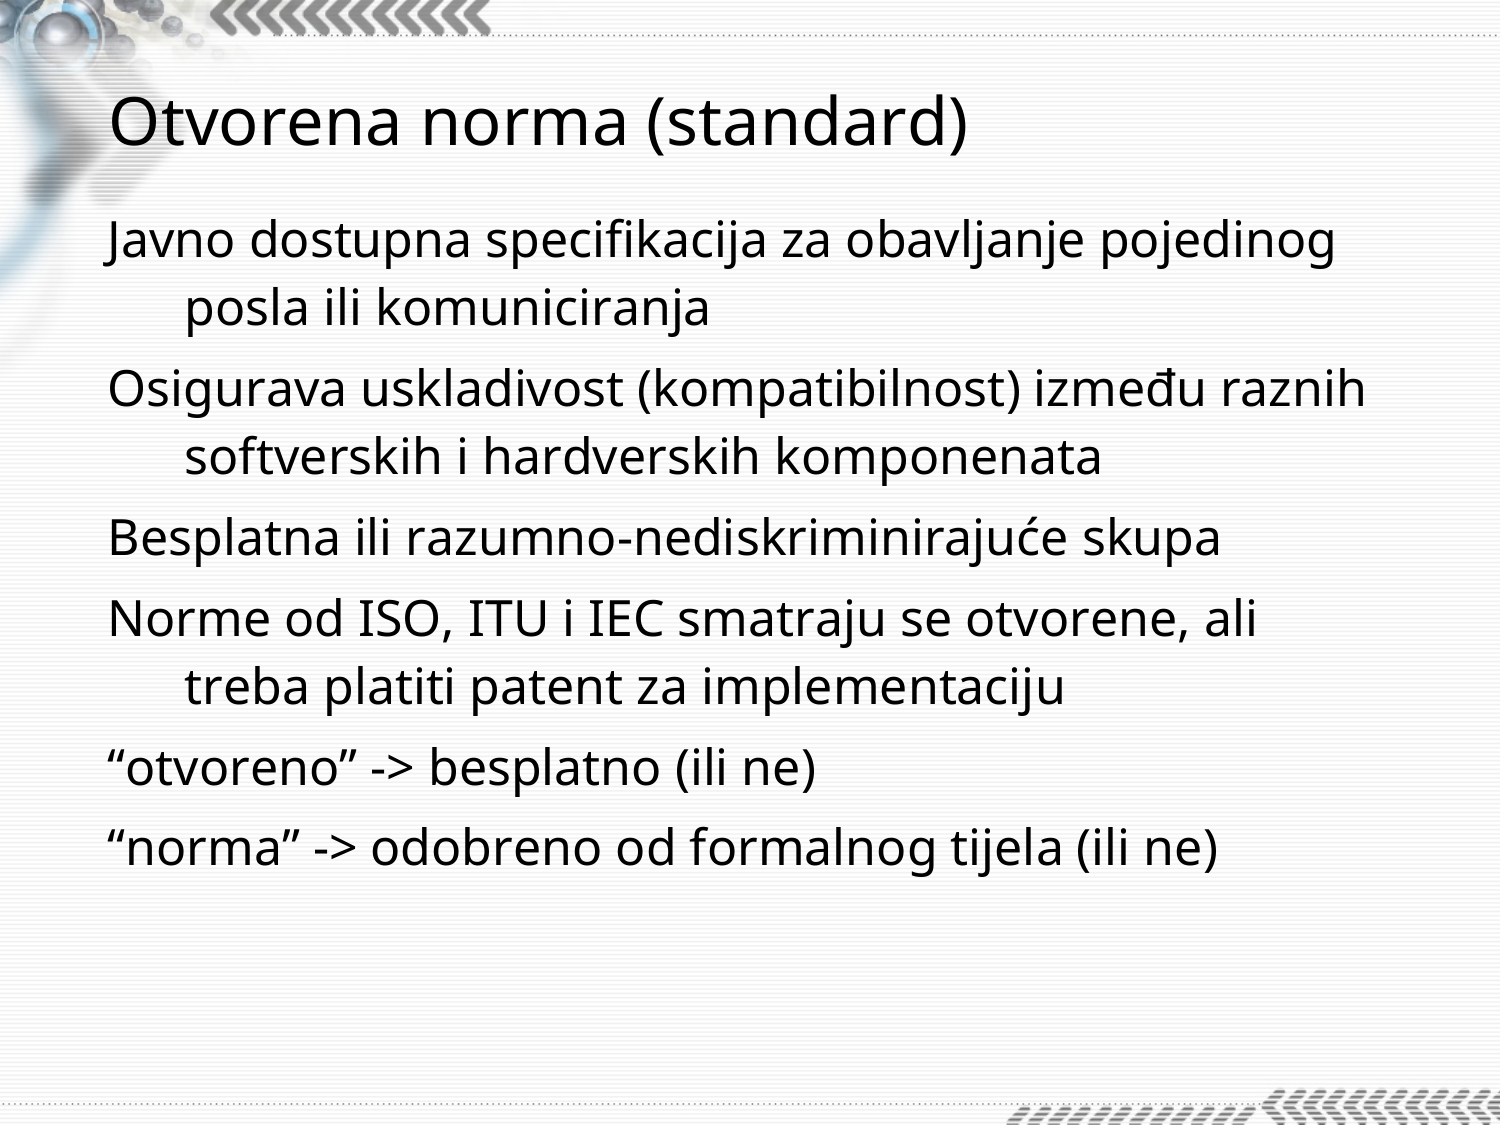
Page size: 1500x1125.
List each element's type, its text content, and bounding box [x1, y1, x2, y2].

picture [0, 0, 1500, 1125]
title Otvorena norma (standard) [94, 49, 1407, 173]
list Javno dostupna specifikacija za obavljanje pojedinog posla ili komuniciranja Osigurava uskladivost (kompatibilnost) između raznih softverskih i hardverskih komponenata Besplatna ili razumno-nediskriminirajuće skupa Norme od ISO, ITU i IEC smatraju se otvorene, ali treba platiti patent za implementaciju “otvoreno” -> besplatno (ili ne) “norma” -> odobreno od formalnog tijela (ili ne) [92, 196, 1406, 988]
